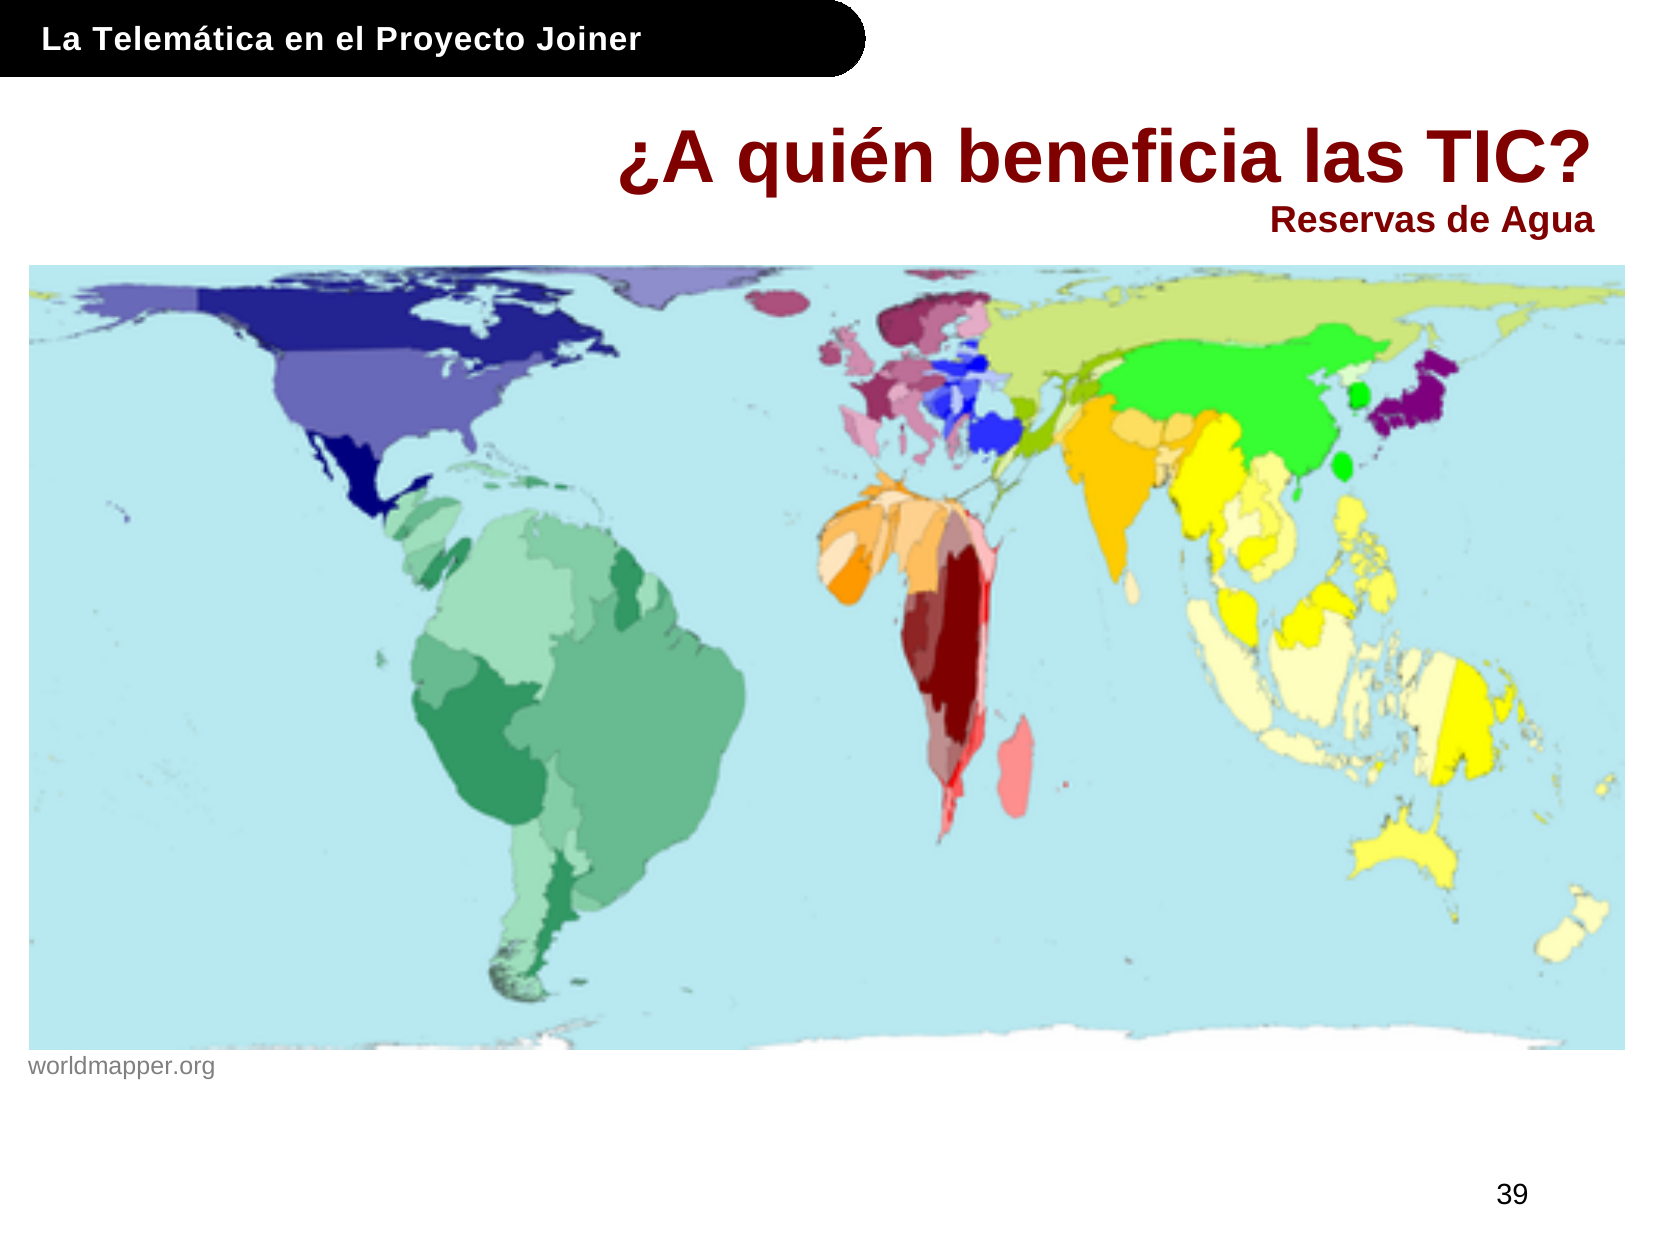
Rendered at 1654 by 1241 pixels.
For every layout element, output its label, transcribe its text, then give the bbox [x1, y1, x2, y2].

text_box worldmapper.org [28, 1051, 217, 1080]
title ¿A quién beneficia las TIC? Reservas de Agua [118, 114, 1595, 241]
picture [29, 265, 1625, 1051]
